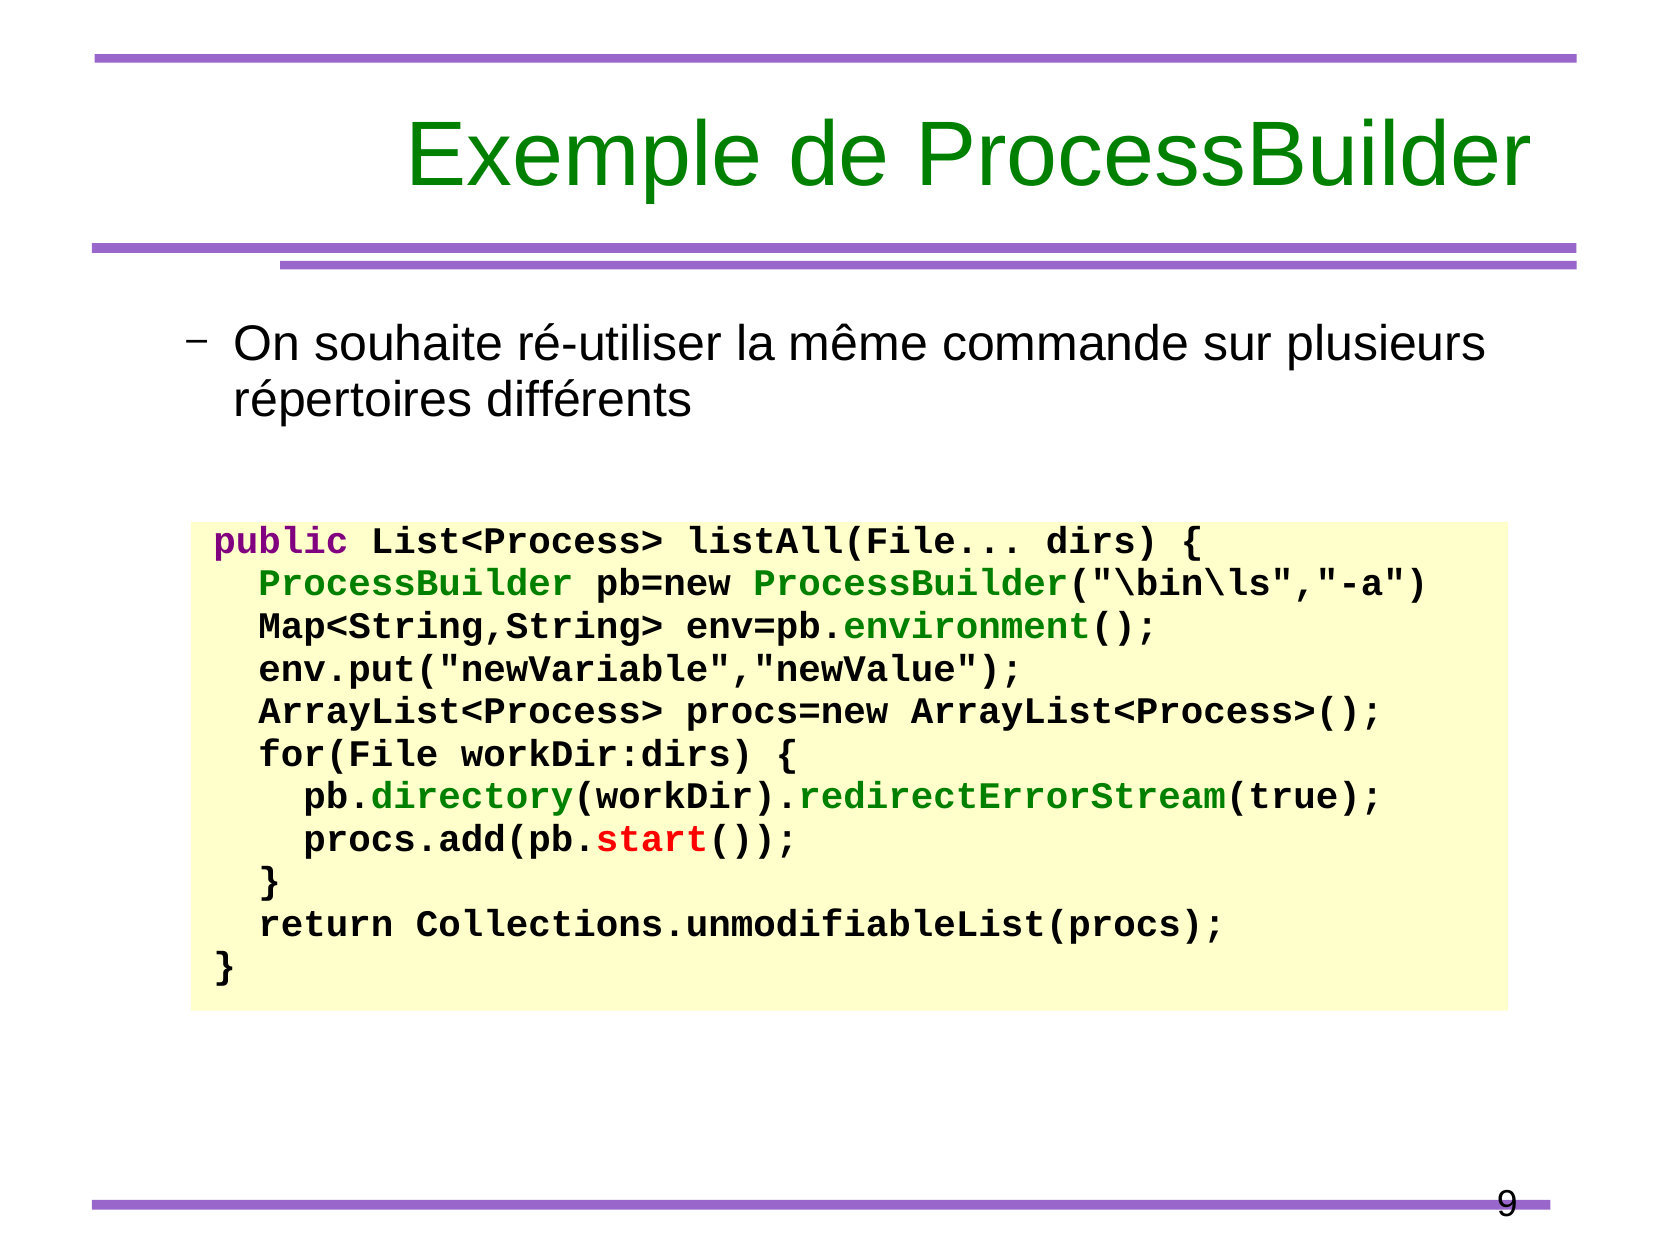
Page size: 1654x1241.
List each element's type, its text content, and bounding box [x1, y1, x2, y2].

title Exemple de ProcessBuilder [121, 49, 1534, 257]
text_box public List<Process> listAll(File... dirs) { ProcessBuilder pb=new ProcessBuilder("\bin\ls","-a") Map<String,String> env=pb.environment(); env.put("newVariable","newValue"); ArrayList<Process> procs=new ArrayList<Process>(); for(File workDir:dirs) { pb.directory(workDir).redirectErrorStream(true); procs.add(pb.start()); } return Collections.unmodifiableList(procs); } [190, 522, 1508, 1011]
list On souhaite ré-utiliser la même commande sur plusieurs répertoires différents [92, 315, 1563, 452]
